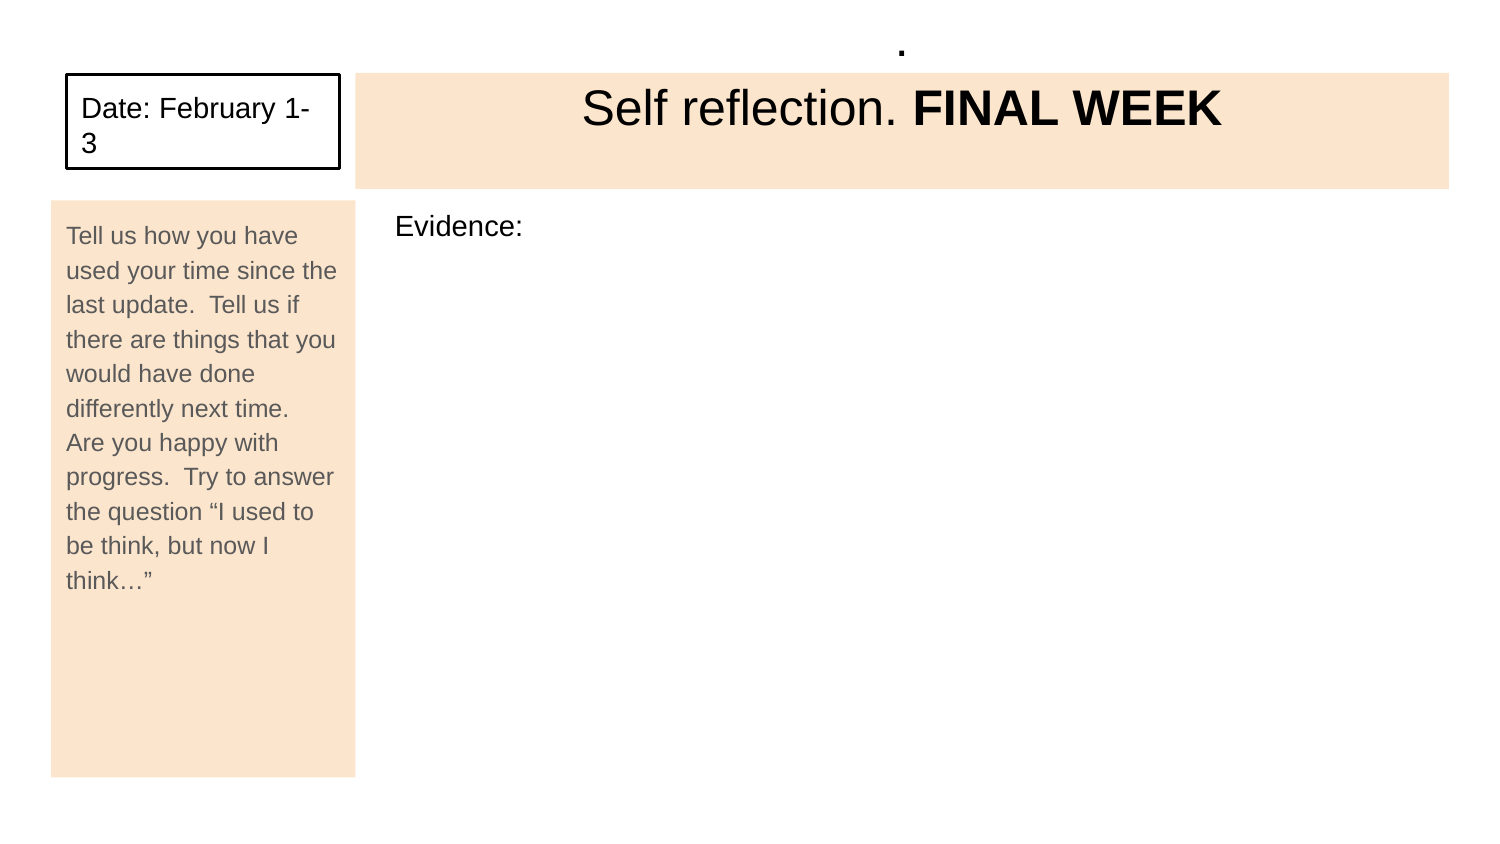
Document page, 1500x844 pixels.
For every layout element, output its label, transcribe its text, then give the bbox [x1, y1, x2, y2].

text_box Date: February 1-3 [66, 74, 340, 169]
list Tell us how you have used your time since the last update. Tell us if there are things that you would have done differently next time. Are you happy with progress. Try to answer the question “I used to be think, but now I think…” [51, 200, 356, 778]
text_box Evidence: [379, 191, 1449, 781]
title . Self reflection. FINAL WEEK [355, 72, 1449, 189]
